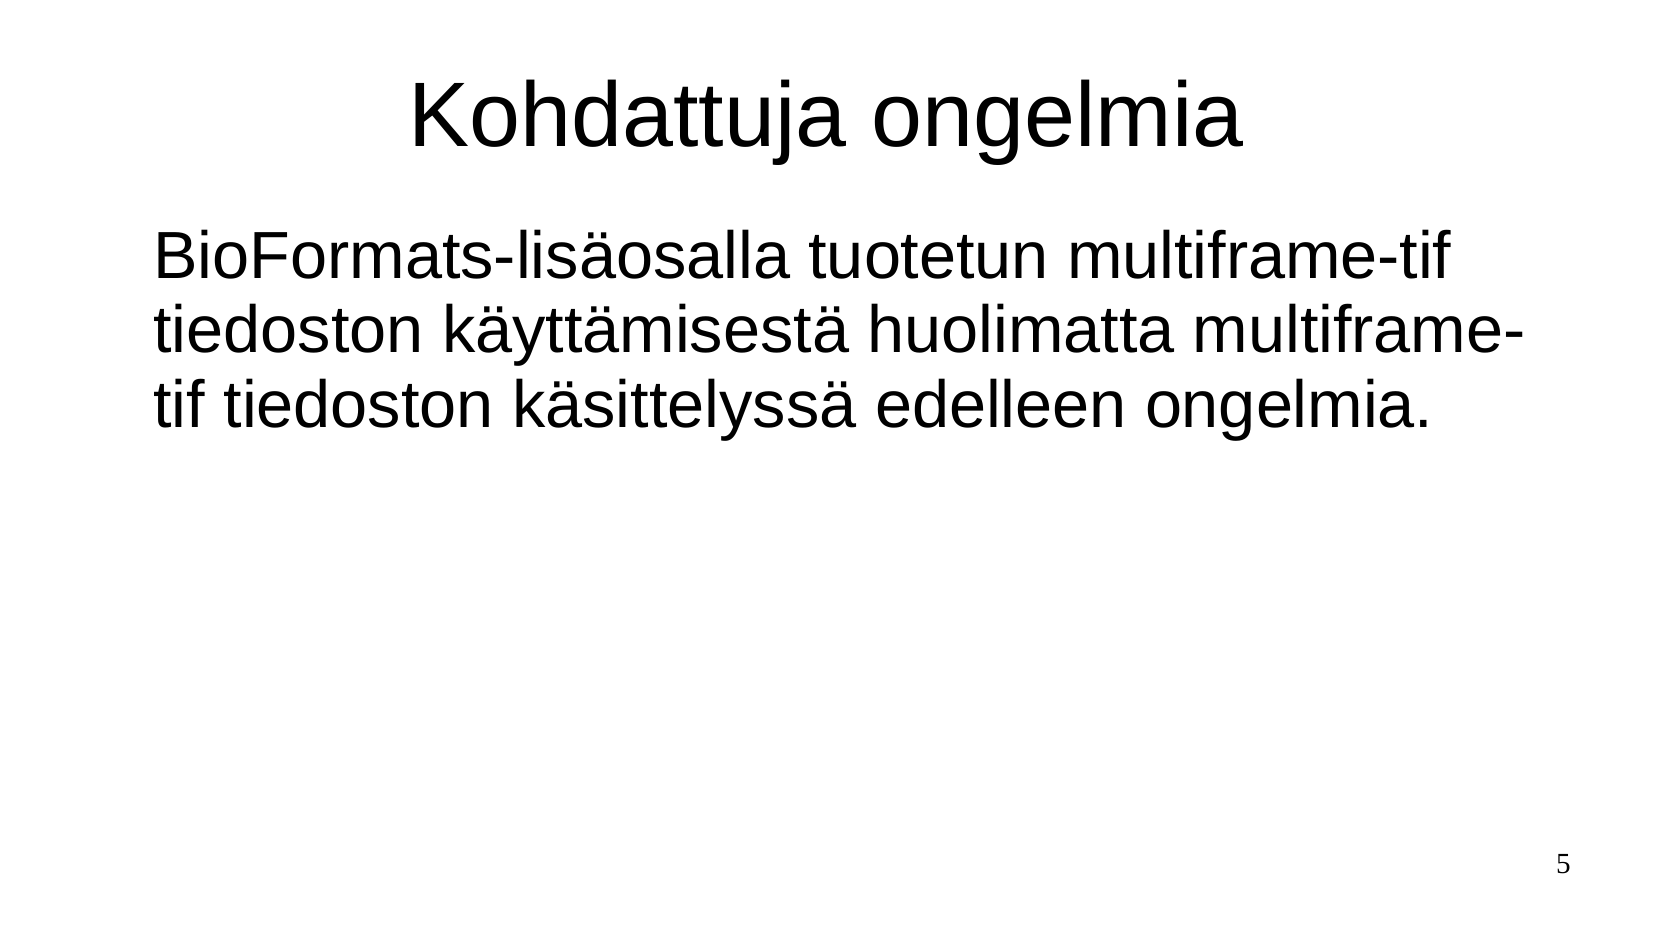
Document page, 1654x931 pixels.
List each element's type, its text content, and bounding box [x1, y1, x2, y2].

title Kohdattuja ongelmia [82, 37, 1571, 193]
list BioFormats-lisäosalla tuotetun multiframe-tif tiedoston käyttämisestä huolimatta multiframe-tif tiedoston käsittelyssä edelleen ongelmia. [82, 217, 1571, 758]
